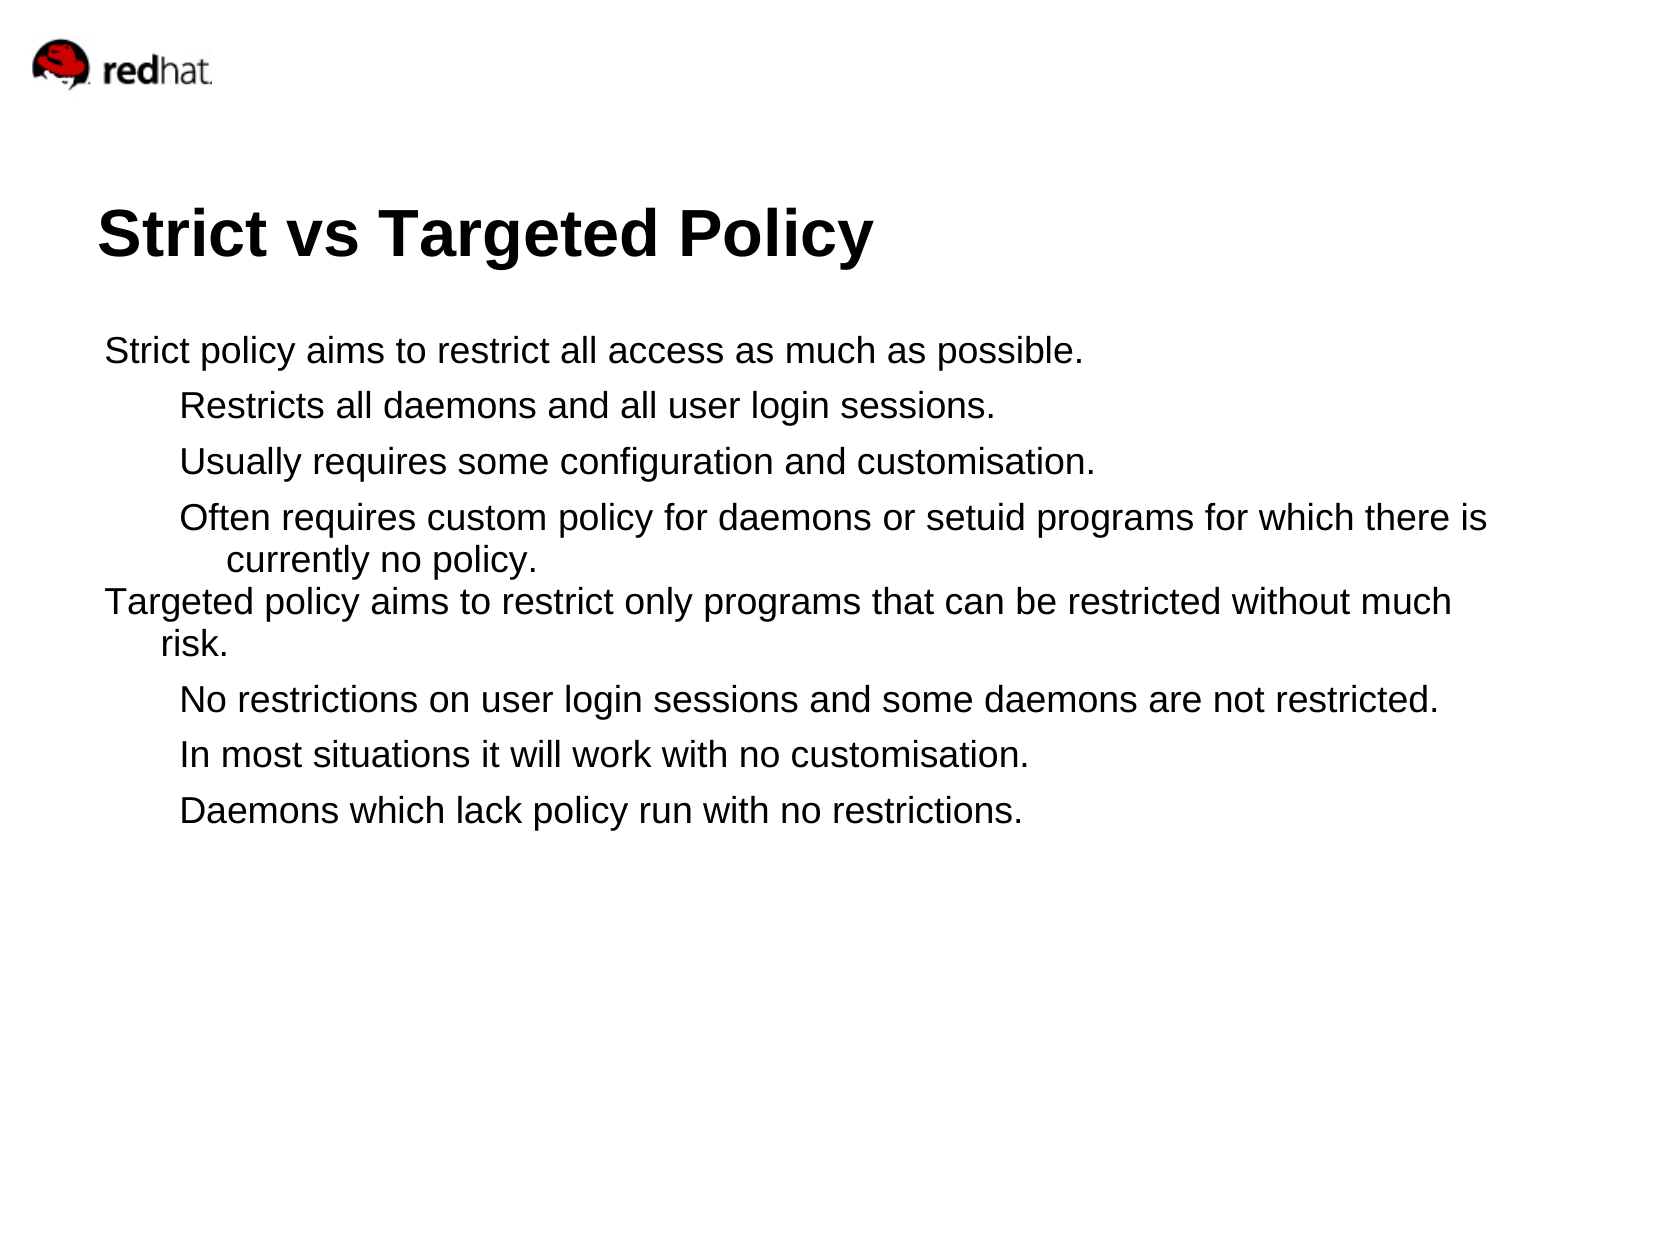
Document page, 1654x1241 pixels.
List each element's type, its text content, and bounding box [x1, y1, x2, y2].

list Strict policy aims to restrict all access as much as possible. Restricts all daemons and all user login sessions. Usually requires some configuration and customisation. Often requires custom policy for daemons or setuid programs for which there is currently no policy. Targeted policy aims to restrict only programs that can be restricted without much risk. No restrictions on user login sessions and some daemons are not restricted. In most situations it will work with no customisation. Daemons which lack policy run with no restrictions. [104, 329, 1510, 1062]
title Strict vs Targeted Policy [79, 159, 1485, 308]
picture [31, 37, 212, 98]
